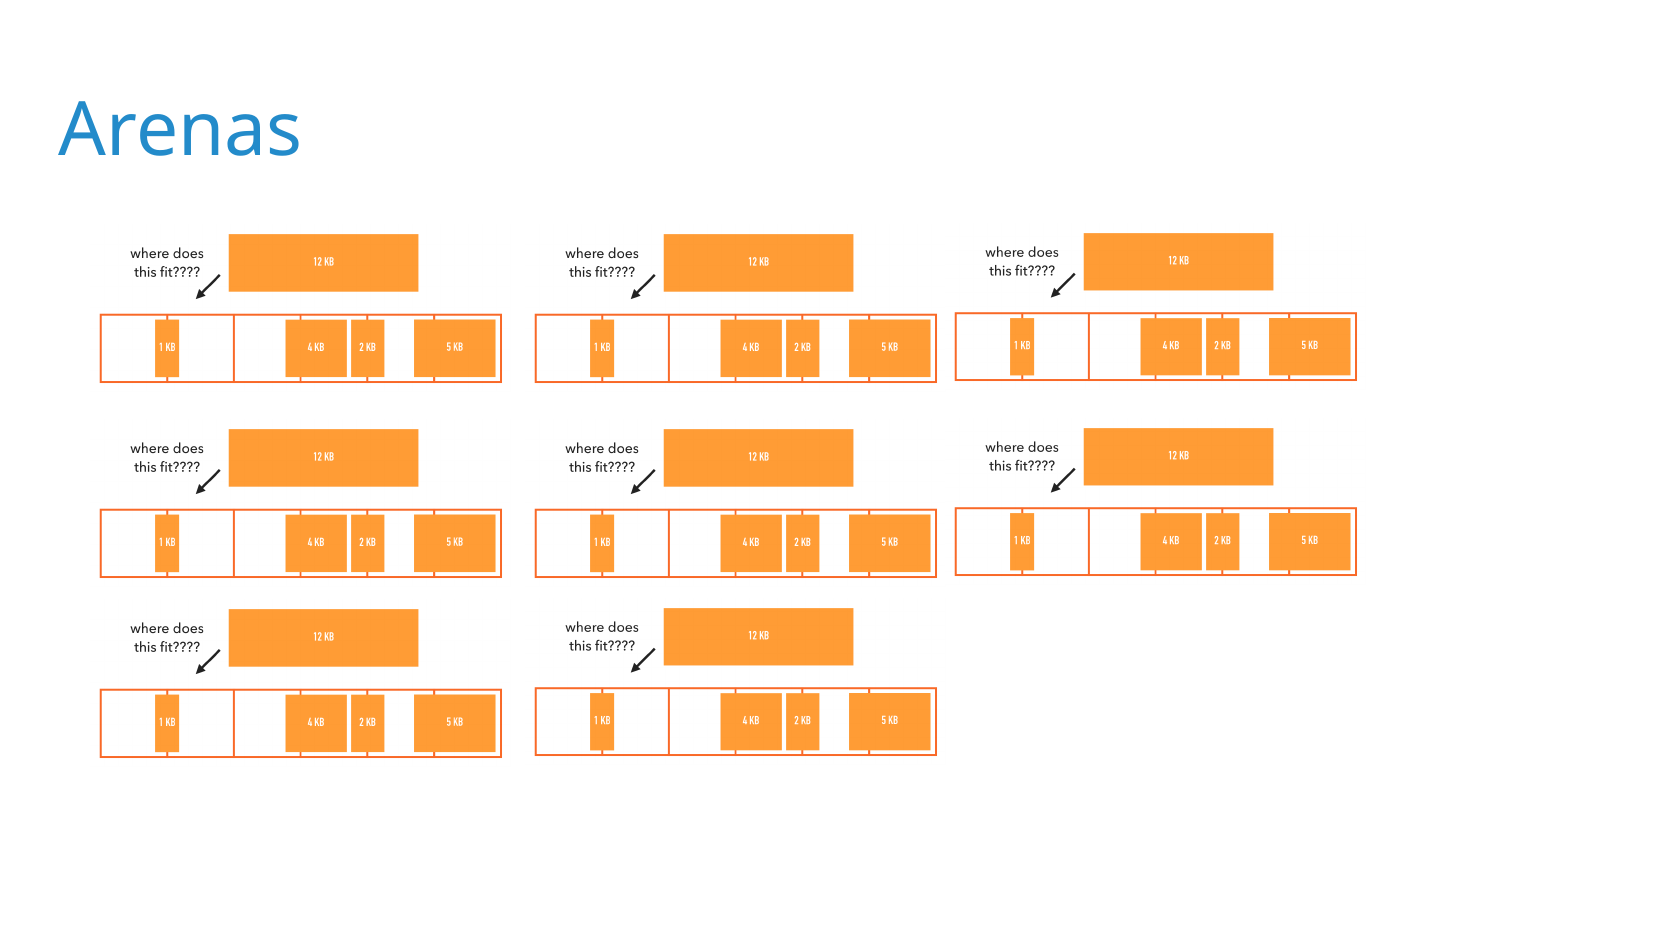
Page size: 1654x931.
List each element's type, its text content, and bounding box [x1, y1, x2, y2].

picture [90, 419, 511, 587]
picture [525, 223, 1366, 392]
picture [90, 599, 511, 767]
picture [525, 418, 1366, 587]
picture [525, 598, 946, 766]
picture [90, 224, 511, 392]
title Arenas [59, 59, 1595, 178]
